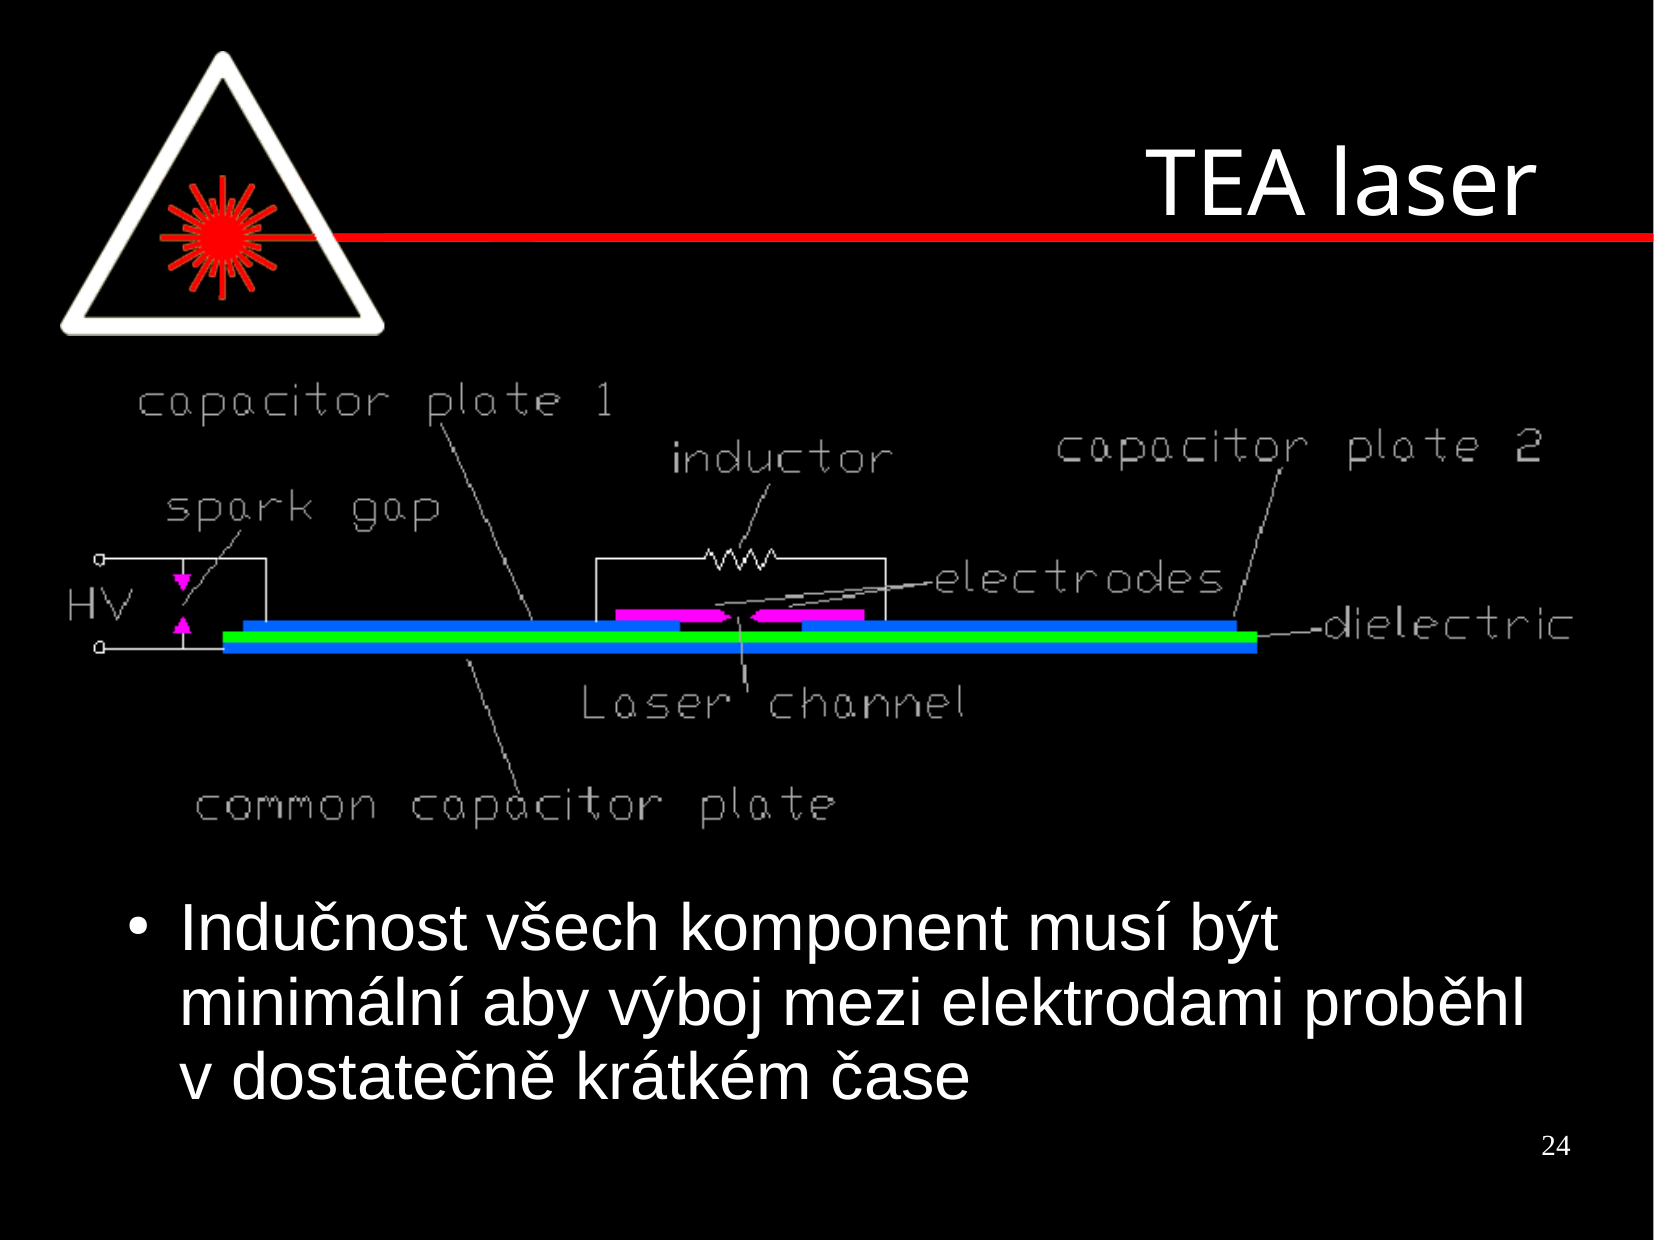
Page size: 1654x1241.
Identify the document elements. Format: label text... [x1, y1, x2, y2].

title TEA laser [50, 75, 1540, 283]
picture [48, 366, 1597, 859]
list Indučnost všech komponent musí být minimální aby výboj mezi elektrodami proběhl v dostatečně krátkém čase [108, 889, 1542, 1184]
picture [60, 51, 1654, 336]
